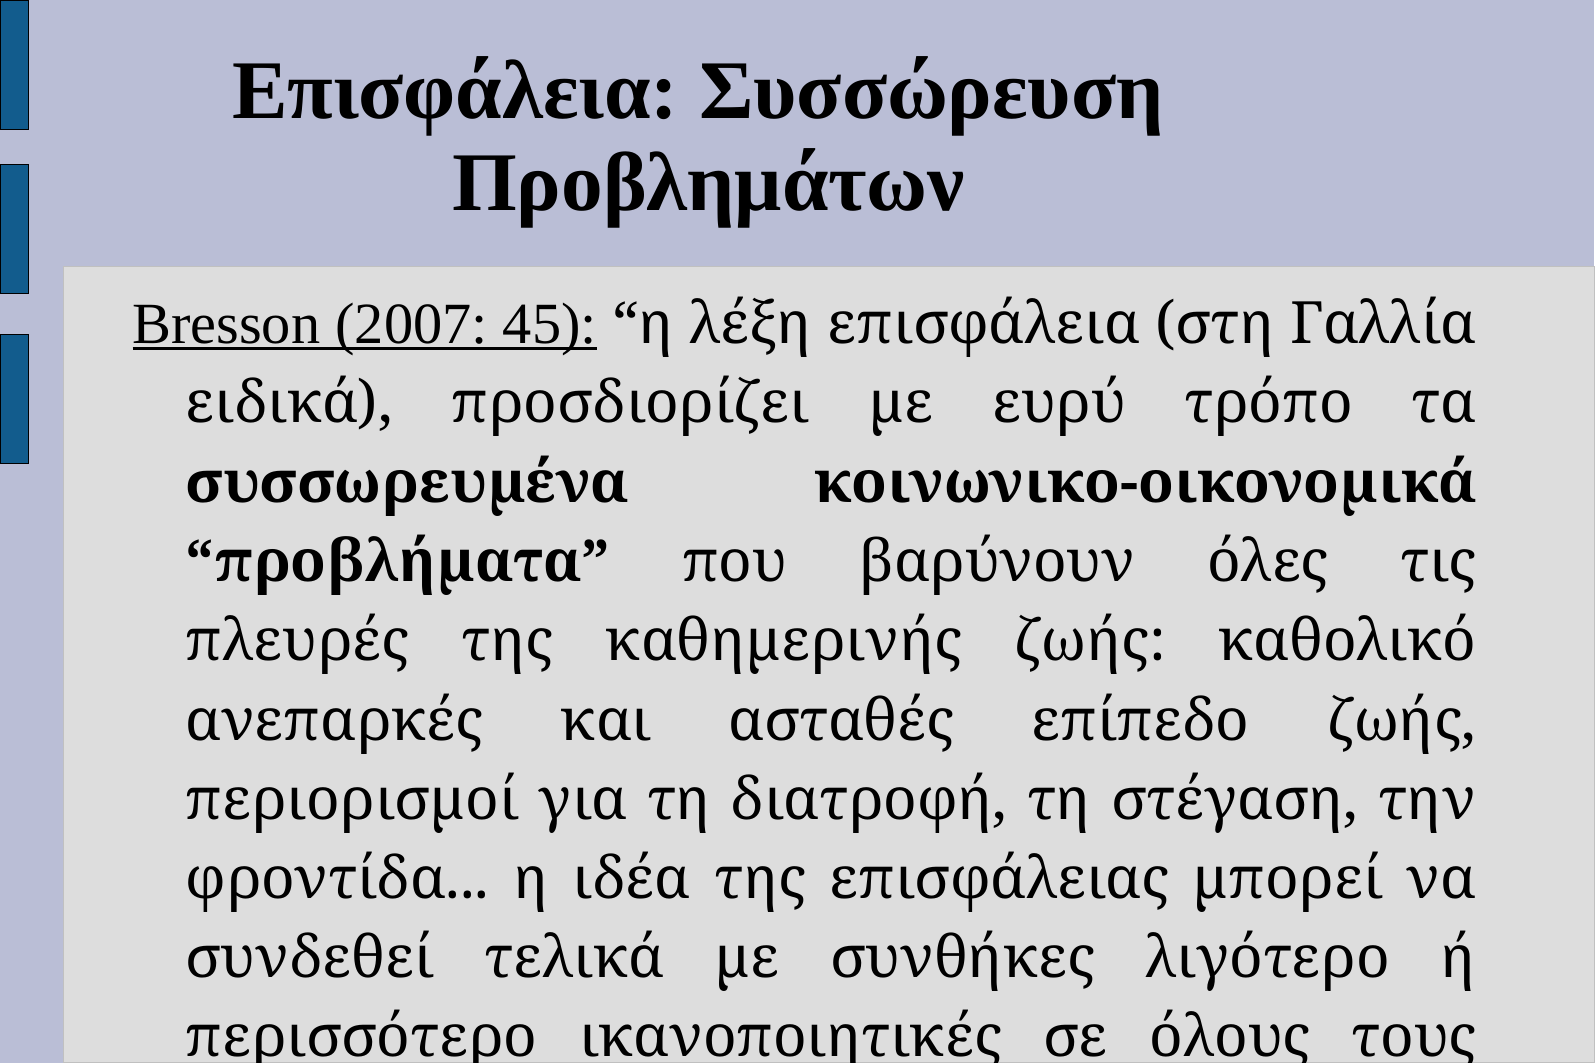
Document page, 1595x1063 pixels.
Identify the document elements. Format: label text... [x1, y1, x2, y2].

text_box Επισφάλεια: Συσσώρευση Προβλημάτων [147, 36, 1270, 237]
list Bresson (2007: 45): “η λέξη επισφάλεια (στη Γαλλία ειδικά), προσδιορίζει με ευρύ τρόπο τα συσσωρευμένα κοινωνικο-οικονομικά “προβλήματα” που βαρύνουν όλες τις πλευρές της καθημερινής ζωής: καθολικό ανεπαρκές και ασταθές επίπεδο ζωής, περιορισμοί για τη διατροφή, τη στέγαση, την φροντίδα... η ιδέα της επισφάλειας μπορεί να συνδεθεί τελικά με συνθήκες λιγότερο ή περισσότερο ικανοποιητικές σε όλους τους τομείς της καθημερινής ζωής: την απασχόληση, την εργασία, την στέγαση, την άνεση, την κατανάλωση, την υγεία”. [114, 281, 1477, 1004]
